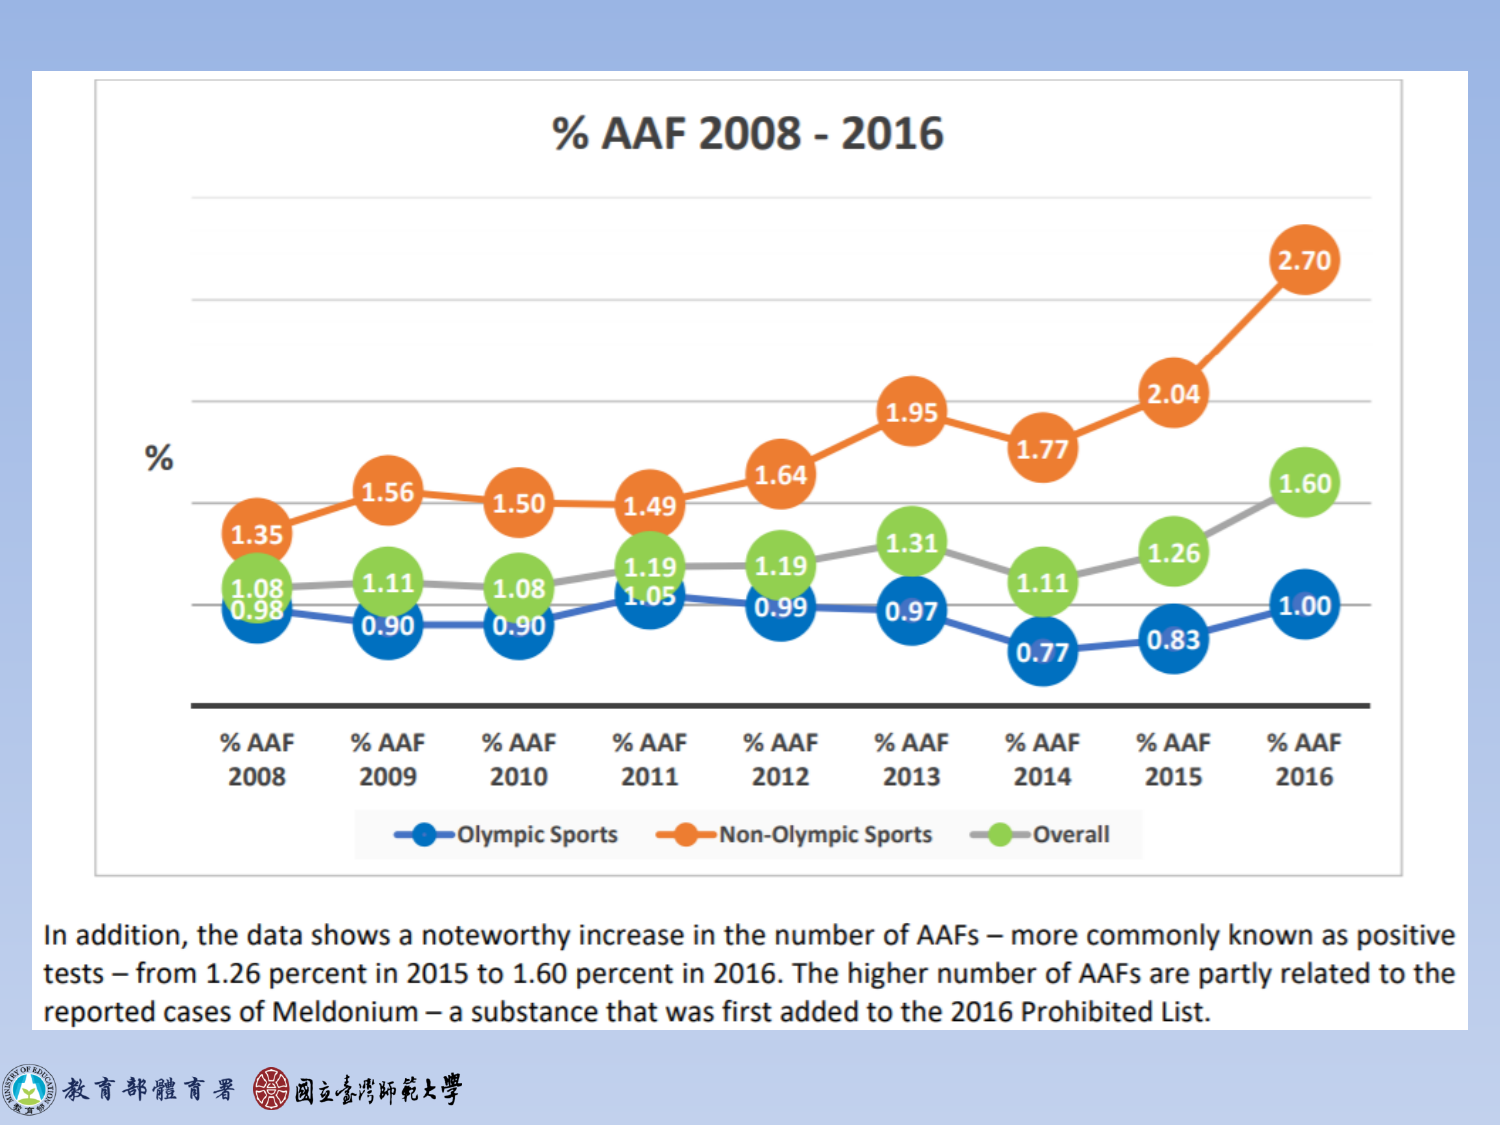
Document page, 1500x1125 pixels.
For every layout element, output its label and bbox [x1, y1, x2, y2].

picture [32, 71, 1468, 1030]
